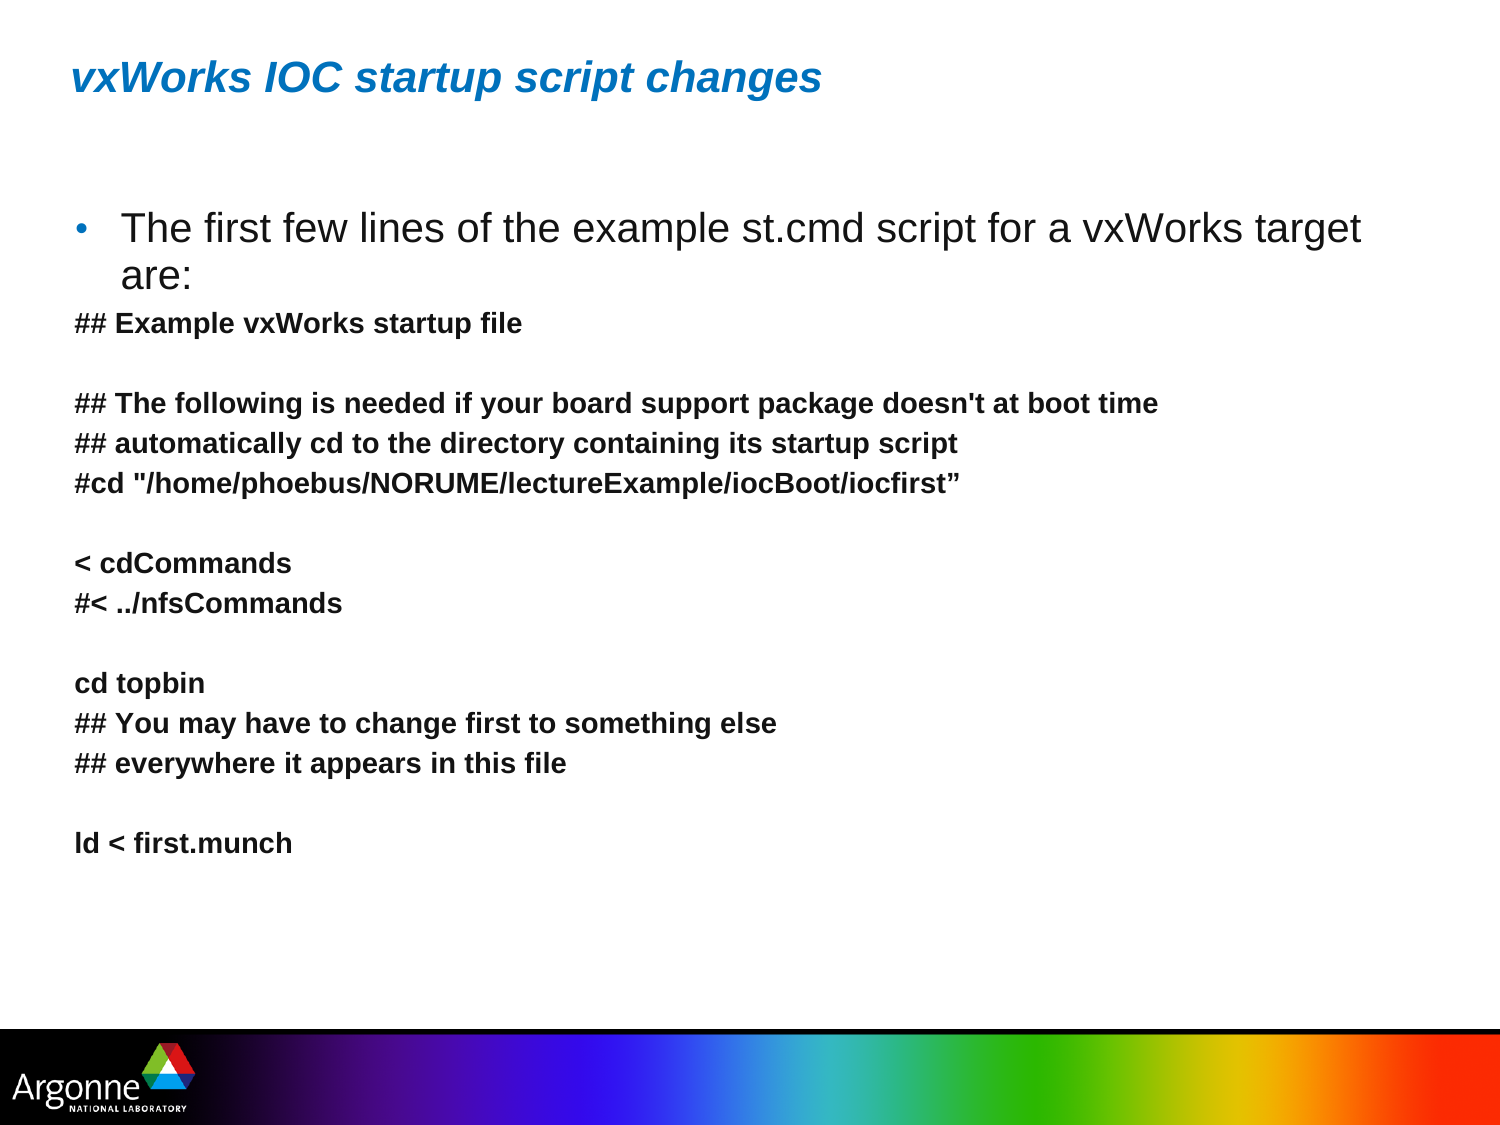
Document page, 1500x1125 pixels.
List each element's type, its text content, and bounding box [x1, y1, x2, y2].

picture [0, 1029, 1500, 1125]
list The first few lines of the example st.cmd script for a vxWorks target are: ## Example vxWorks startup file ## The following is needed if your board support package doesn't at boot time ## automatically cd to the directory containing its startup script #cd "/home/phoebus/NORUME/lectureExample/iocBoot/iocfirst” < cdCommands #< ../nfsCommands cd topbin ## You may have to change first to something else ## everywhere it appears in this file ld < first.munch [59, 197, 1444, 905]
title vxWorks IOC startup script changes [55, 57, 1361, 113]
